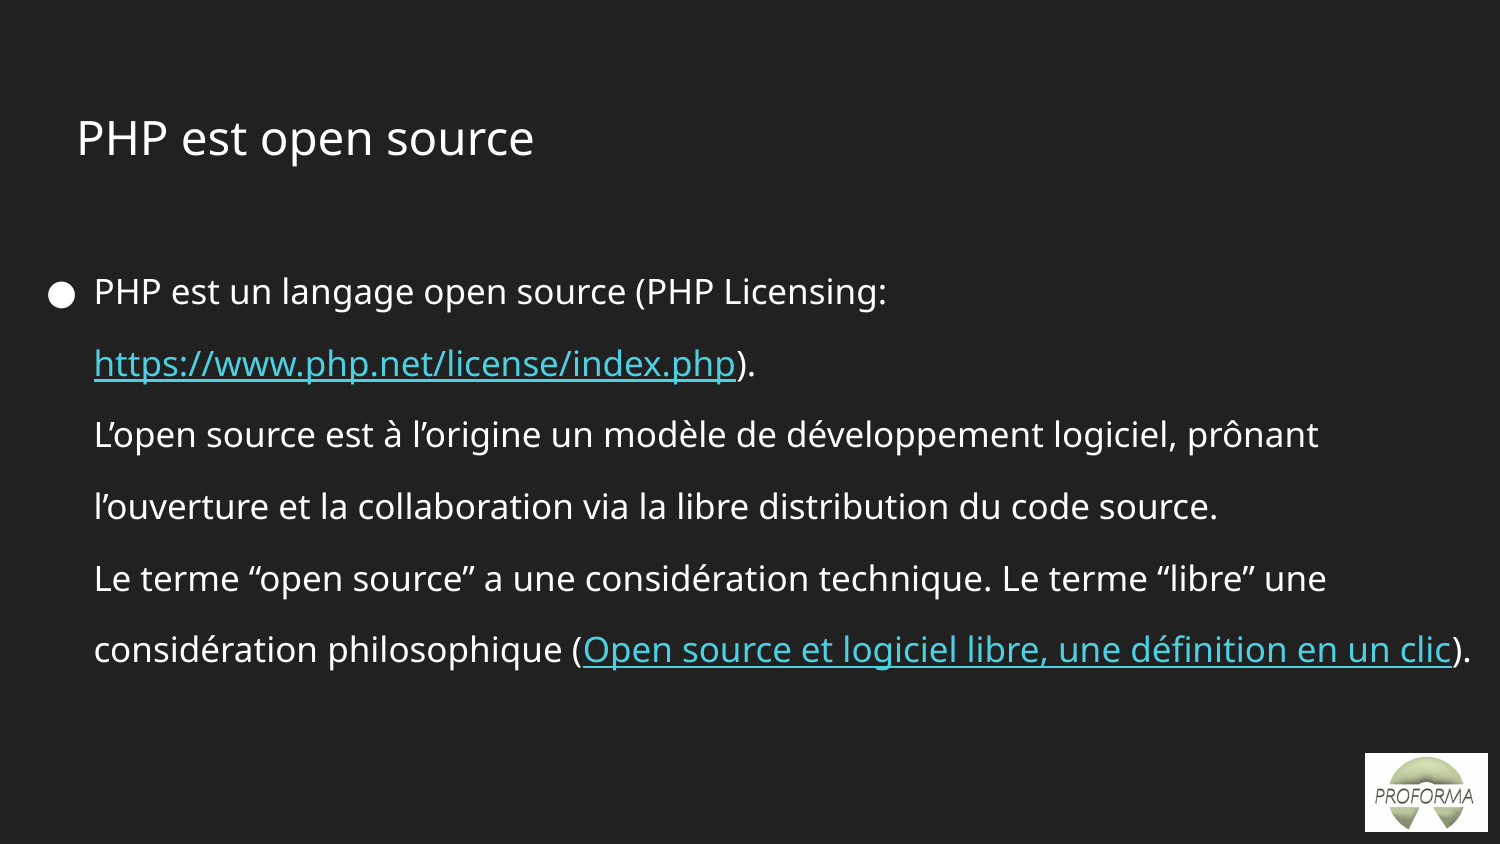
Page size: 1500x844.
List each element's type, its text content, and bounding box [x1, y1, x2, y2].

title PHP est open source [61, 88, 674, 185]
picture [1365, 753, 1488, 832]
title PHP est un langage open source (PHP Licensing: https://www.php.net/license/index.php). L’open source est à l’origine un modèle de développement logiciel, prônant l’ouverture et la collaboration via la libre distribution du code source. Le terme “open source” a une considération technique. Le terme “libre” une considération philosophique (Open source et logiciel libre, une définition en un clic). [15, 207, 1488, 689]
